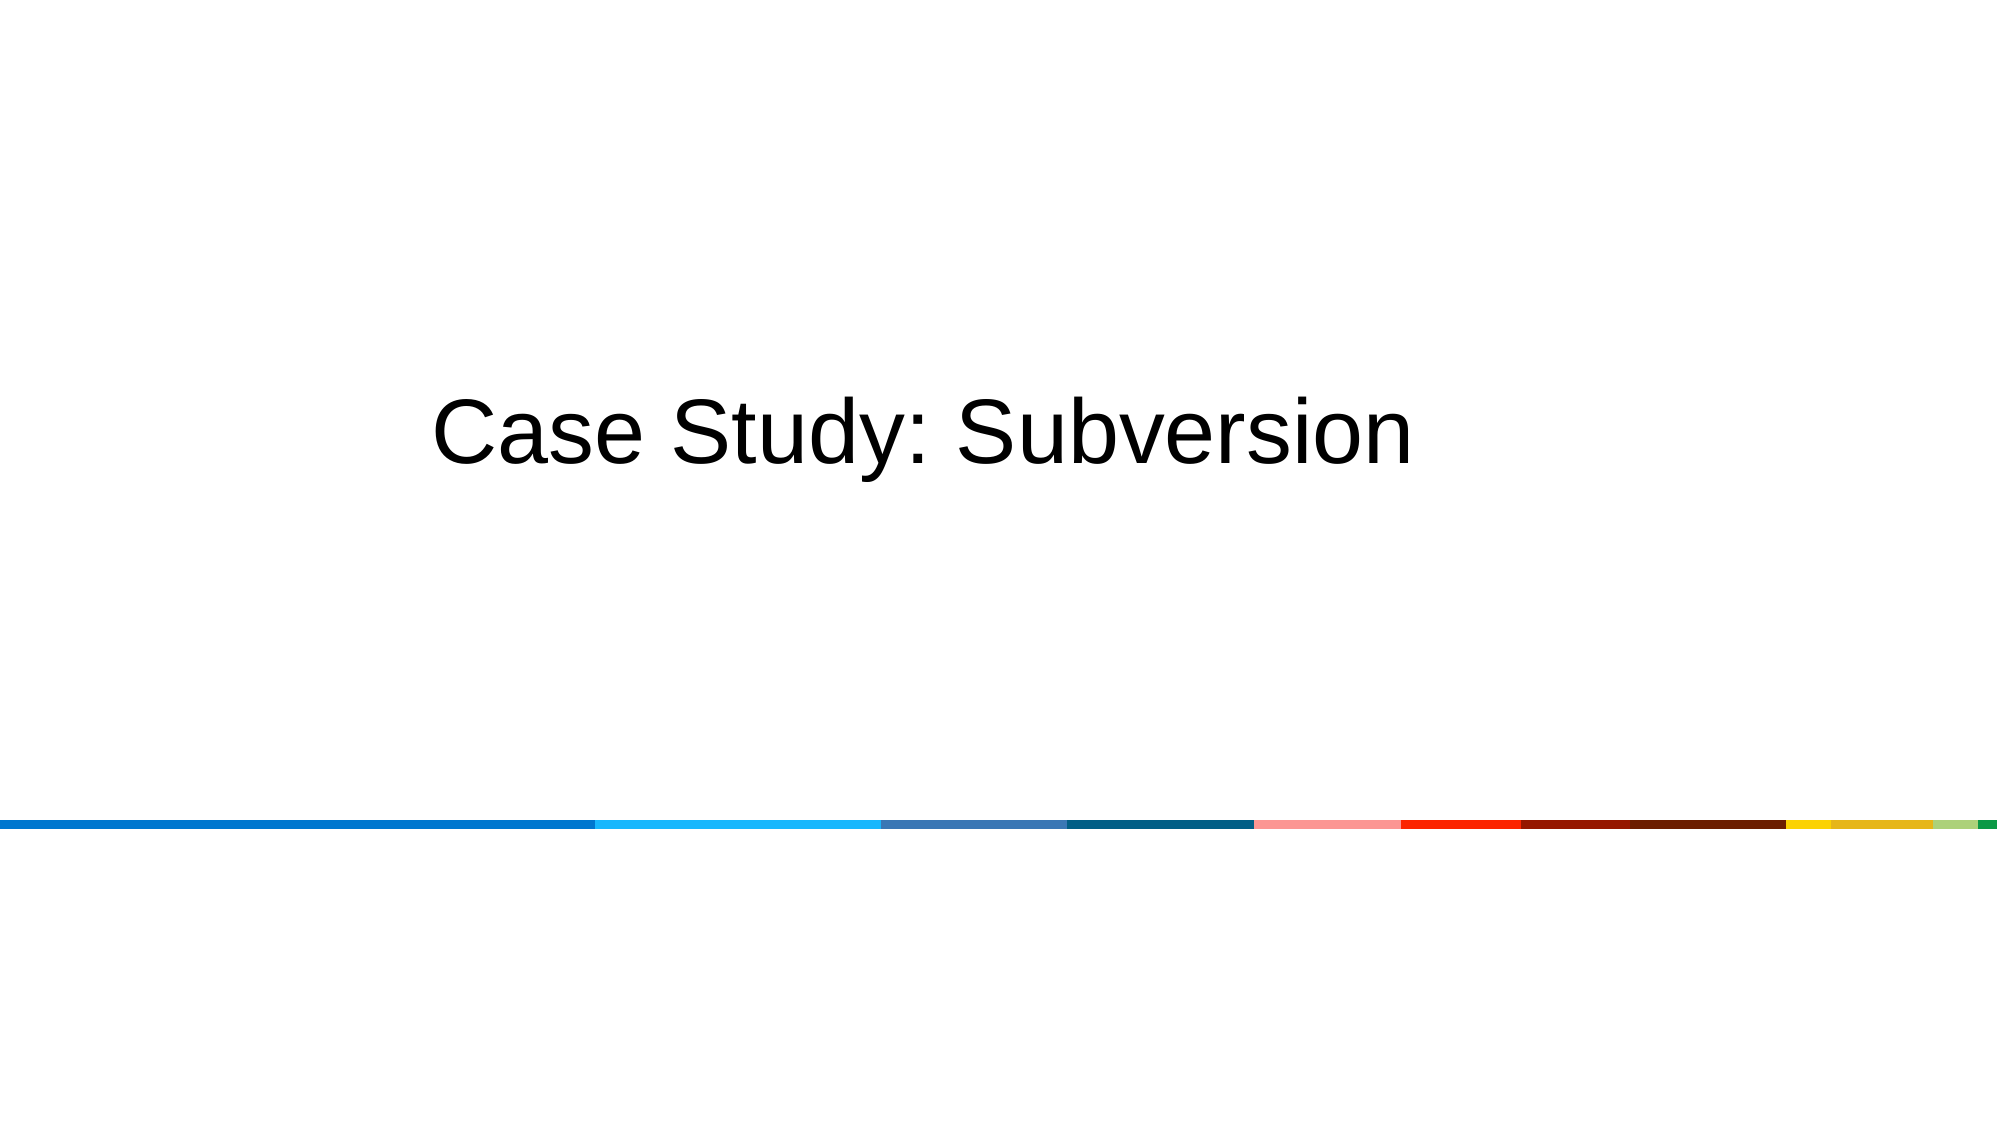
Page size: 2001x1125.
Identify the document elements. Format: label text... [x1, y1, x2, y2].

text_box Case Study: Subversion [61, 324, 1787, 543]
text_box [0, 820, 1997, 829]
